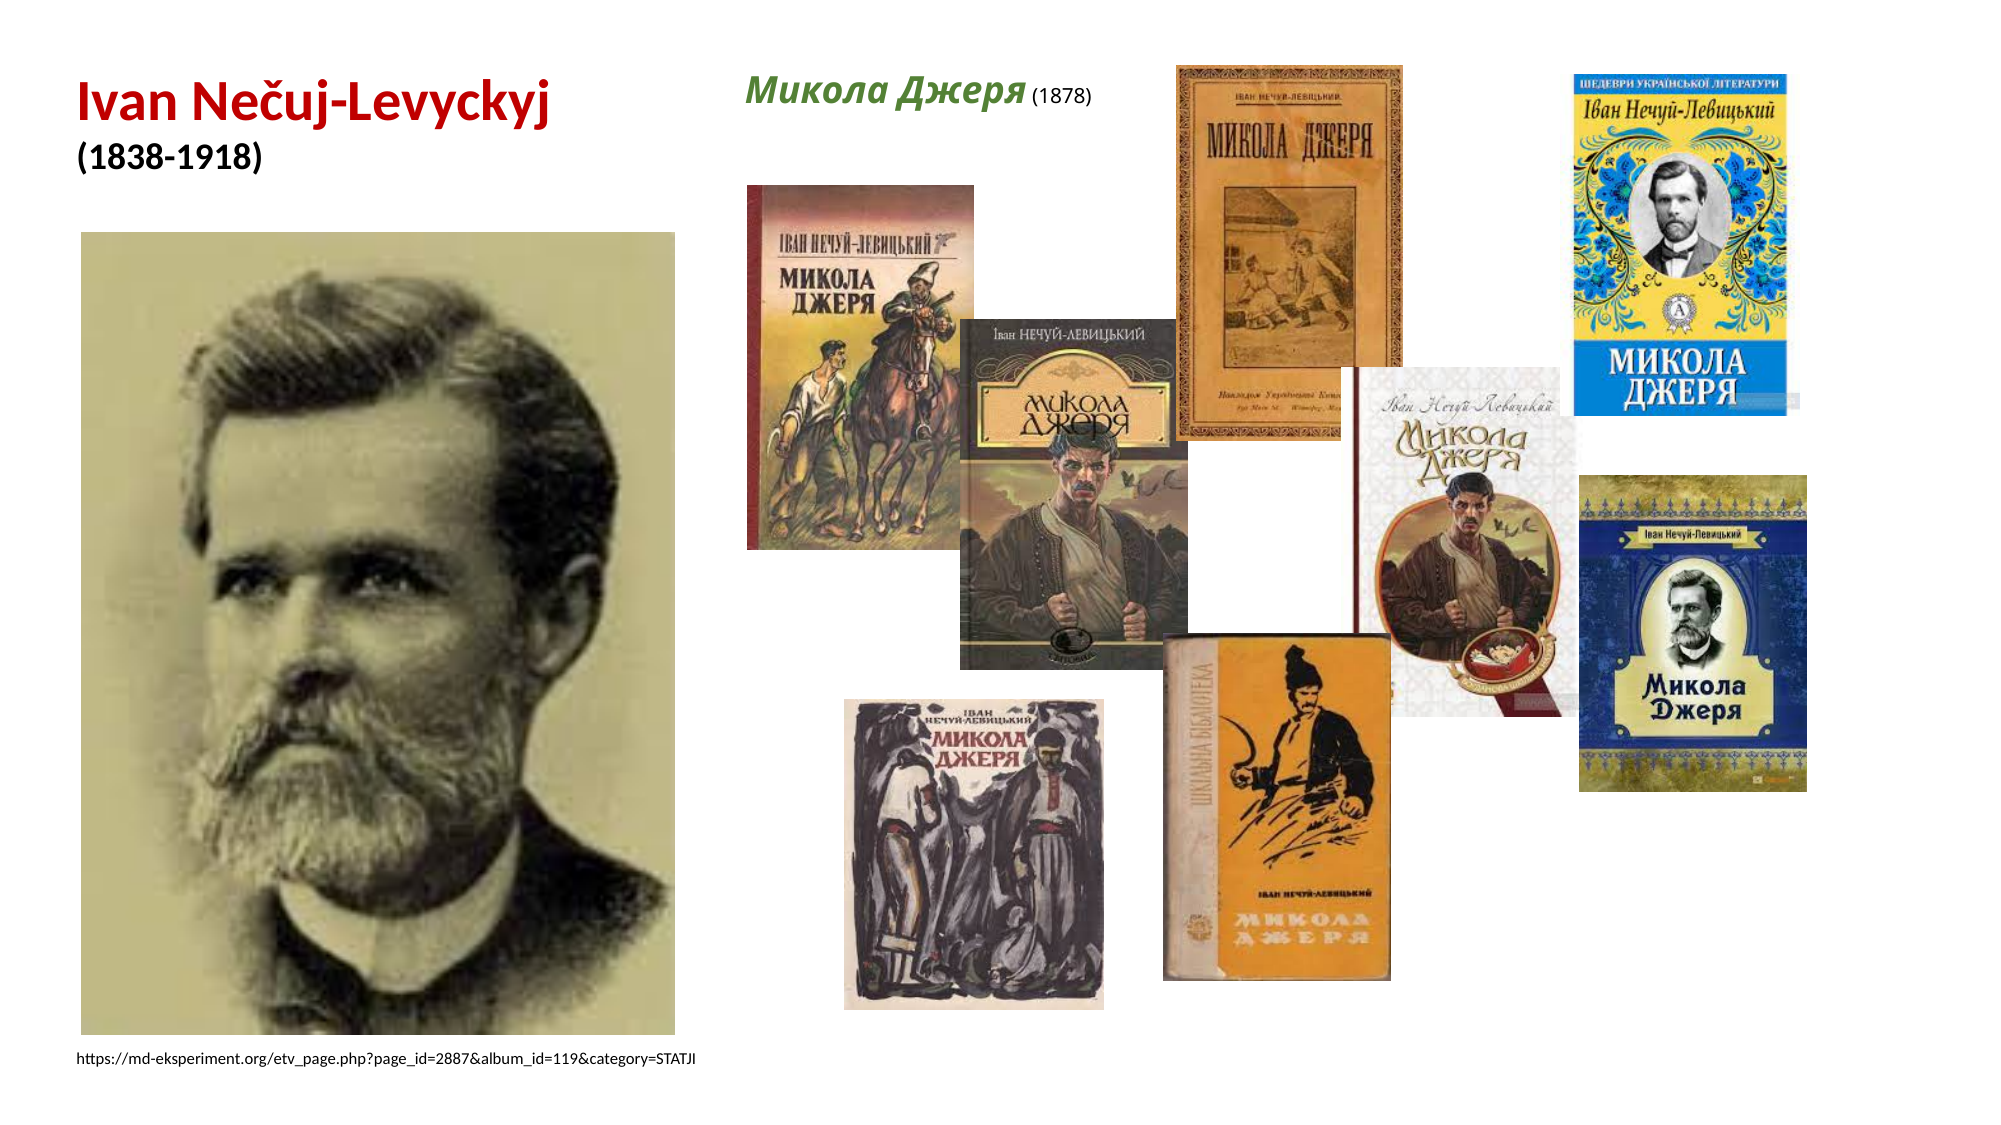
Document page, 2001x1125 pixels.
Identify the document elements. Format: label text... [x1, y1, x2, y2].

text_box https://md-eksperiment.org/etv_page.php?page_id=2887&album_id=119&category=STATJI [61, 1040, 1062, 1076]
picture [844, 699, 1104, 1010]
text_box Ivan Nečuj-Levyckyj (1838-1918) [61, 55, 567, 185]
picture [81, 232, 675, 1035]
text_box Микола Джеря (1878) [729, 58, 1730, 120]
picture [747, 65, 1807, 981]
